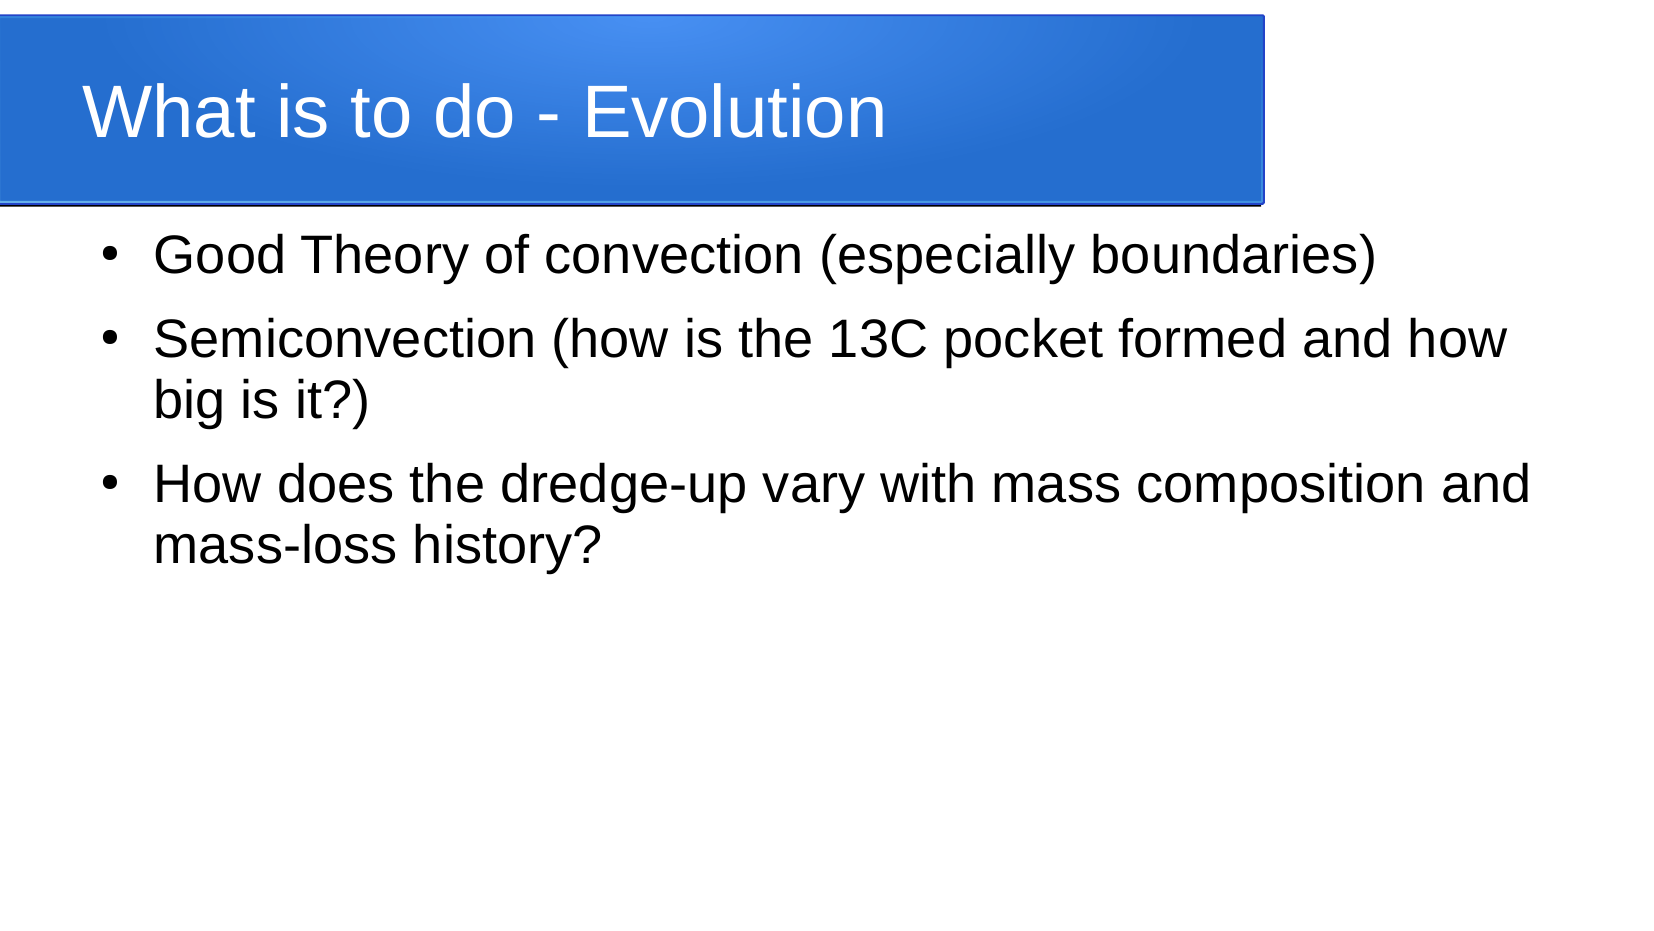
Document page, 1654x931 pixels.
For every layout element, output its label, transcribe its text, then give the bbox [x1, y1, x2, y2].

list Good Theory of convection (especially boundaries) Semiconvection (how is the 13C pocket formed and how big is it?) How does the dredge-up vary with mass composition and mass-loss history? [82, 224, 1571, 764]
title What is to do - Evolution [82, 35, 1235, 189]
